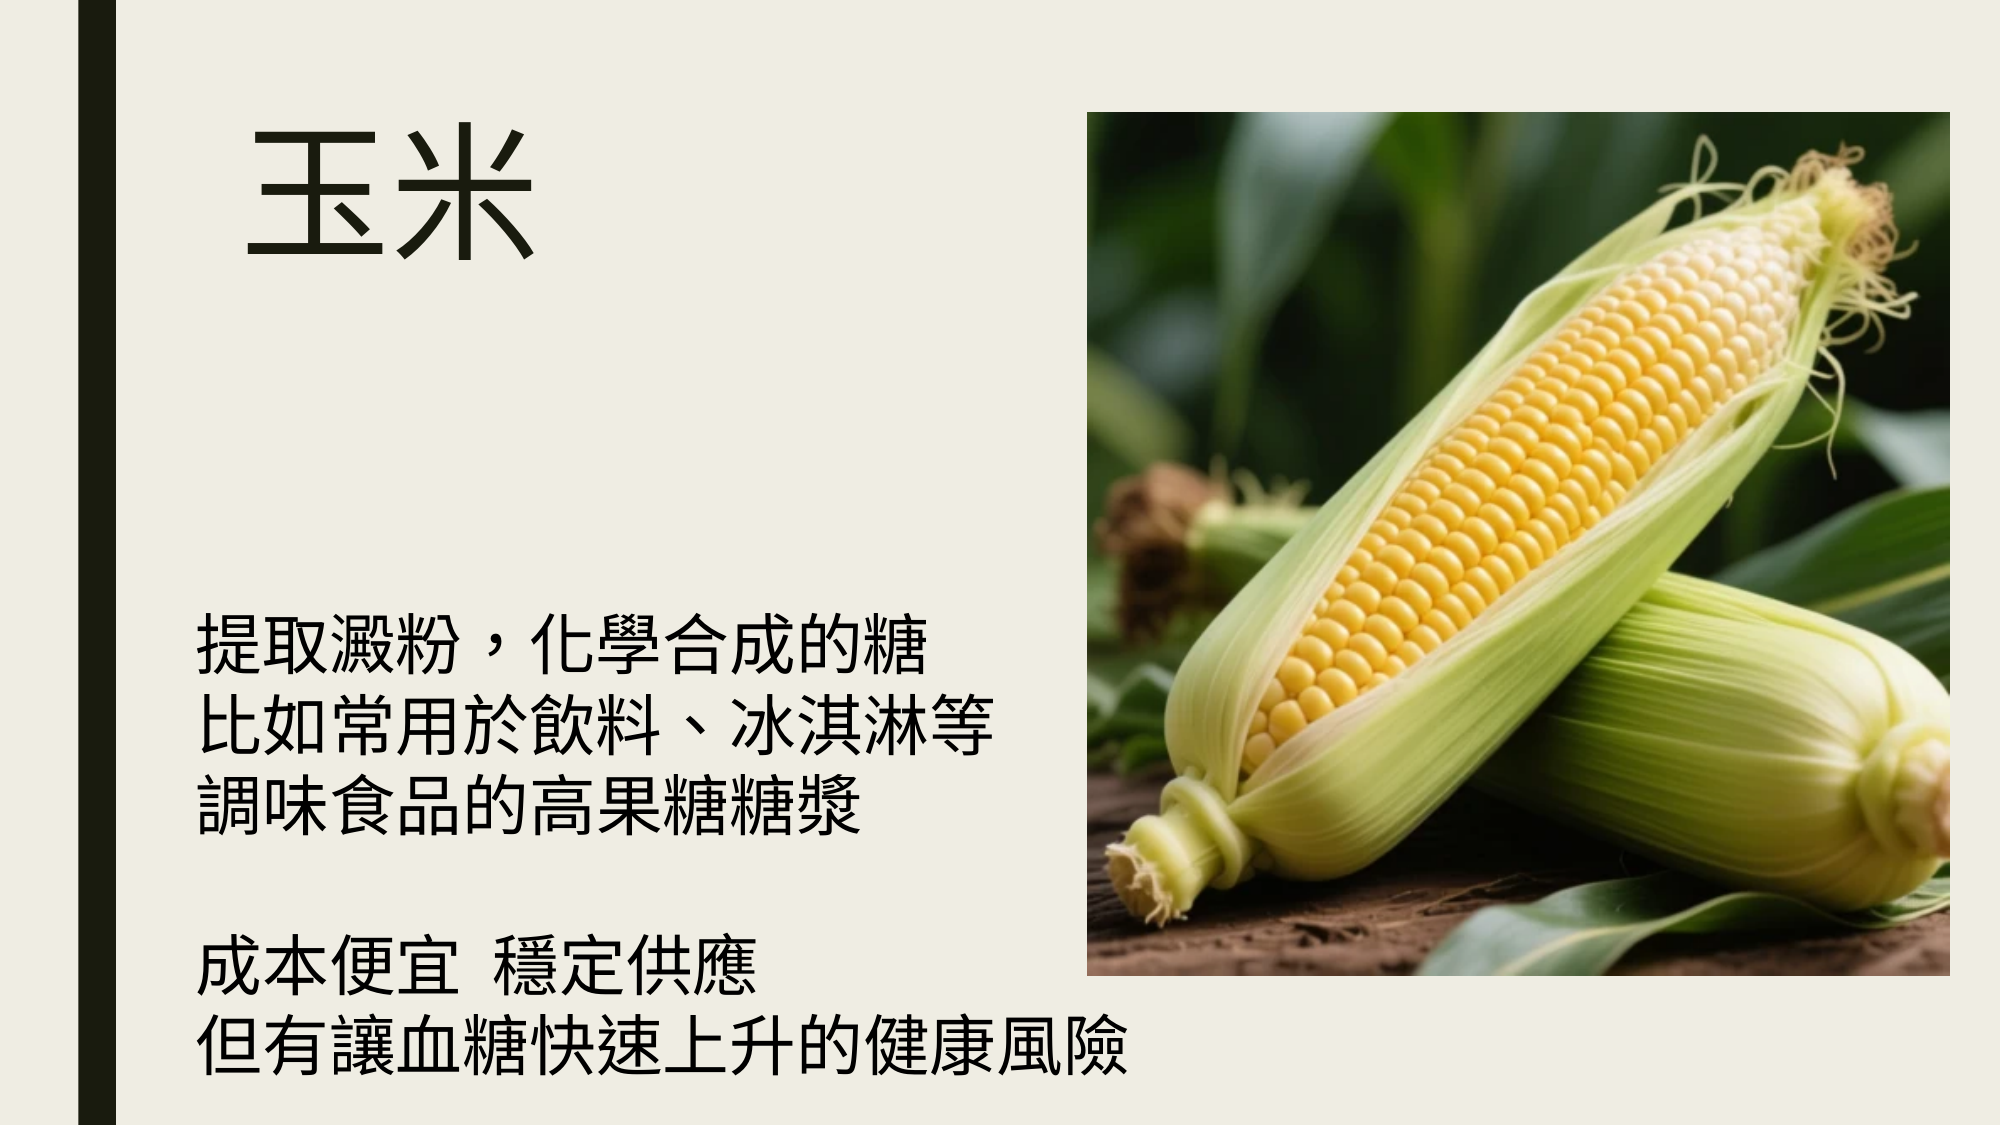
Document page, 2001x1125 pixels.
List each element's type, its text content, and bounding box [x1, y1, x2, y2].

picture [1087, 112, 1950, 976]
title 玉米 [225, 112, 1801, 357]
text_box 提取澱粉，化學合成的糖 比如常用於飲料、冰淇淋等 調味食品的高果糖糖漿 成本便宜 穩定供應 但有讓血糖快速上升的健康風險 [181, 596, 1181, 1091]
